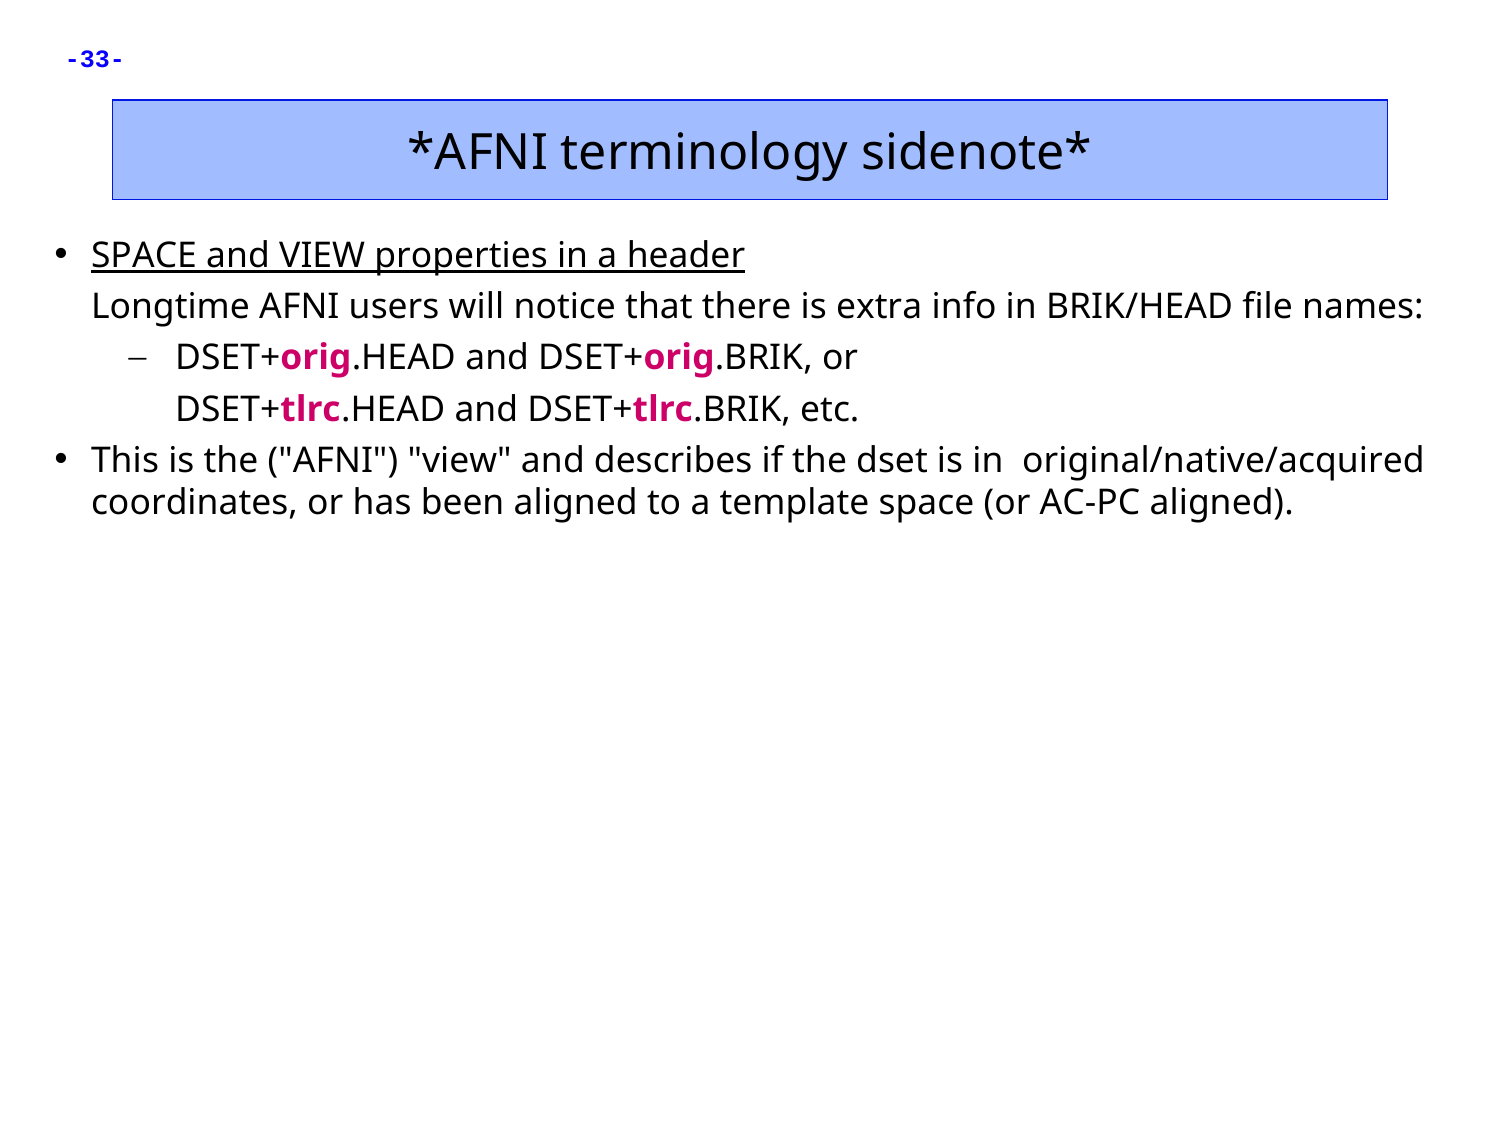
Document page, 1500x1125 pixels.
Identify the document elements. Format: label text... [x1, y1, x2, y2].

text_box *AFNI terminology sidenote* [112, 99, 1388, 200]
text_box SPACE and VIEW properties in a header Longtime AFNI users will notice that there is extra info in BRIK/HEAD file names: DSET+orig.HEAD and DSET+orig.BRIK, or DSET+tlrc.HEAD and DSET+tlrc.BRIK, etc. This is the ("AFNI") "view" and describes if the dset is in original/native/acquired coordinates, or has been aligned to a template space (or AC-PC aligned). [38, 223, 1458, 1057]
